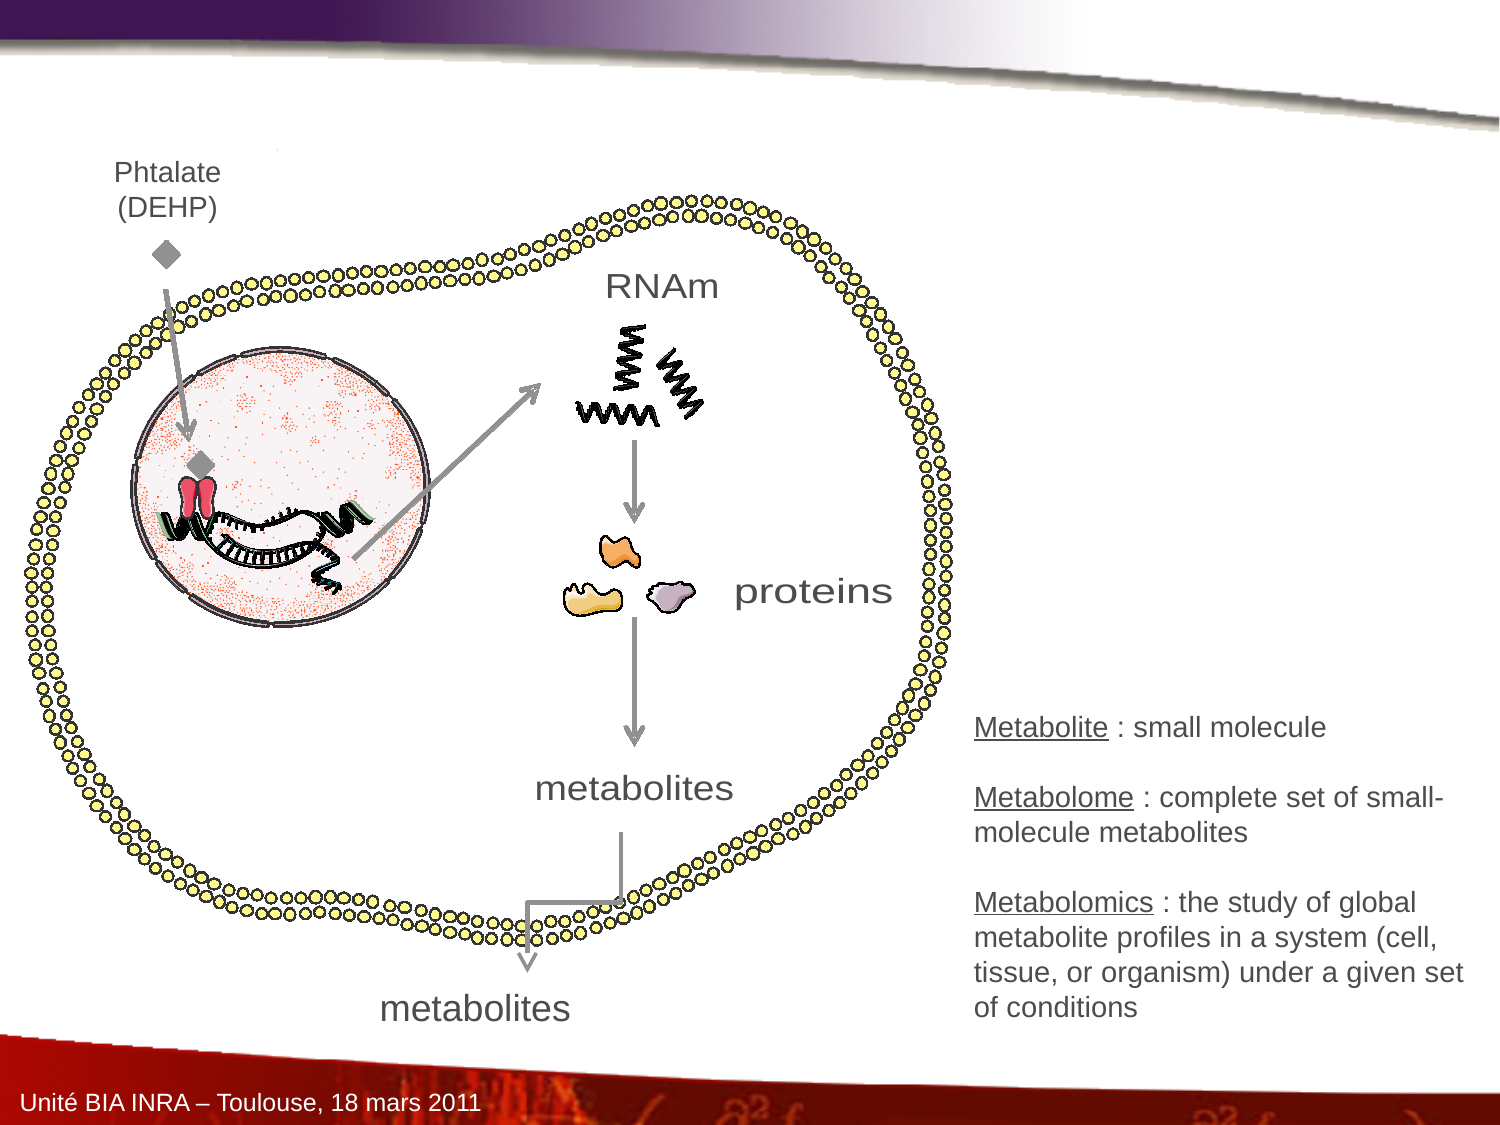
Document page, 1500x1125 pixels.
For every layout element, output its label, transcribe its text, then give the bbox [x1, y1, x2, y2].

text_box [274, 274, 287, 287]
text_box [46, 652, 78, 734]
text_box RNAm [604, 263, 720, 306]
text_box [302, 271, 315, 284]
text_box [374, 257, 475, 278]
text_box [916, 446, 929, 459]
text_box [386, 263, 528, 294]
text_box [299, 288, 312, 302]
text_box [596, 224, 623, 242]
text_box [46, 524, 61, 537]
text_box [572, 216, 598, 236]
text_box [491, 247, 517, 266]
text_box [922, 490, 936, 503]
text_box [486, 916, 525, 947]
text_box [814, 260, 836, 284]
text_box [738, 216, 765, 234]
text_box [346, 266, 359, 280]
text_box [546, 932, 559, 945]
text_box [928, 426, 945, 453]
text_box [528, 258, 542, 272]
text_box [324, 890, 351, 905]
text_box [730, 197, 782, 223]
text_box [72, 401, 86, 414]
text_box [199, 304, 226, 322]
text_box [922, 518, 937, 576]
text_box [624, 216, 651, 233]
text_box [299, 907, 312, 920]
text_box [613, 897, 626, 909]
text_box [383, 899, 412, 914]
text_box [366, 894, 379, 909]
text_box [724, 213, 737, 227]
text_box [938, 483, 953, 511]
text_box [288, 272, 301, 286]
text_box metabolites [534, 765, 734, 808]
text_box [36, 496, 51, 509]
text_box [599, 535, 641, 569]
text_box [710, 212, 723, 225]
text_box [255, 907, 282, 920]
text_box [202, 288, 215, 303]
text_box [939, 512, 953, 525]
text_box [613, 208, 626, 222]
text_box [260, 276, 273, 291]
text_box [627, 204, 640, 217]
text_box [36, 682, 112, 823]
text_box [357, 910, 400, 926]
text_box [71, 735, 97, 773]
text_box [294, 890, 326, 919]
text_box [24, 552, 56, 623]
text_box [575, 401, 660, 427]
text_box [613, 324, 646, 391]
text_box [599, 212, 612, 225]
text_box [471, 915, 484, 928]
text_box [244, 277, 259, 291]
text_box [92, 772, 278, 917]
text_box [586, 905, 612, 919]
text_box [280, 891, 293, 905]
text_box proteins [733, 568, 894, 611]
text_box [939, 540, 953, 553]
text_box [656, 866, 720, 906]
text_box [563, 582, 623, 617]
text_box [485, 932, 498, 945]
text_box [41, 624, 56, 637]
text_box [230, 280, 244, 295]
text_box [44, 441, 86, 494]
text_box [49, 510, 62, 523]
text_box [623, 440, 645, 524]
text_box [108, 289, 541, 628]
text_box [603, 850, 717, 930]
text_box [931, 554, 953, 669]
text_box [544, 915, 572, 928]
text_box [769, 804, 807, 831]
text_box [77, 402, 104, 441]
text_box [53, 415, 79, 453]
picture [0, 1022, 1500, 1125]
text_box metabolites [363, 976, 588, 1038]
text_box [475, 252, 489, 267]
text_box [28, 538, 43, 551]
text_box [641, 196, 668, 212]
text_box [700, 194, 728, 209]
text_box Metabolite : small molecule Metabolome : complete set of small-molecule metabolites Metabolomics : the study of global metabolite profiles in a system (cell, tissue, or organism) under a given set of conditions [958, 700, 1487, 1040]
text_box [152, 240, 181, 269]
text_box [30, 510, 48, 536]
text_box [921, 474, 934, 489]
text_box [530, 919, 543, 947]
text_box [227, 294, 254, 312]
text_box [933, 455, 951, 481]
text_box [669, 196, 684, 209]
text_box [371, 280, 384, 295]
text_box [766, 226, 779, 239]
text_box [924, 504, 937, 517]
picture [0, 0, 1500, 154]
text_box [328, 268, 356, 298]
text_box [400, 904, 484, 945]
text_box [623, 617, 645, 747]
text_box [257, 290, 282, 306]
text_box [28, 638, 42, 651]
text_box [542, 229, 595, 267]
text_box [531, 233, 558, 253]
text_box [28, 652, 47, 680]
text_box [806, 749, 875, 809]
text_box [25, 624, 39, 637]
text_box [572, 910, 586, 923]
text_box [652, 210, 679, 227]
text_box [25, 610, 39, 623]
text_box [53, 496, 67, 509]
text_box [44, 638, 57, 651]
text_box [919, 460, 932, 473]
text_box [656, 347, 704, 420]
text_box [896, 346, 915, 372]
text_box [41, 482, 56, 495]
text_box [216, 285, 229, 298]
text_box [82, 366, 120, 403]
text_box [721, 832, 786, 873]
text_box [360, 265, 373, 278]
text_box [283, 907, 297, 922]
text_box [283, 288, 298, 303]
text_box [46, 538, 59, 551]
text_box [780, 232, 817, 262]
text_box Phtalate (DEHP) [64, 146, 271, 231]
text_box [357, 282, 370, 295]
text_box [921, 577, 936, 633]
text_box [913, 663, 928, 677]
text_box [589, 921, 603, 934]
text_box [646, 580, 696, 614]
text_box [919, 635, 932, 648]
text_box [574, 925, 587, 941]
text_box [783, 216, 939, 445]
text_box [786, 669, 942, 841]
text_box [560, 929, 573, 942]
text_box [352, 893, 365, 906]
text_box [313, 285, 326, 298]
text_box [517, 243, 531, 256]
text_box [717, 824, 768, 856]
text_box [917, 649, 931, 662]
text_box [316, 269, 331, 283]
text_box [939, 526, 953, 539]
text_box [681, 194, 709, 223]
text_box [328, 907, 356, 922]
